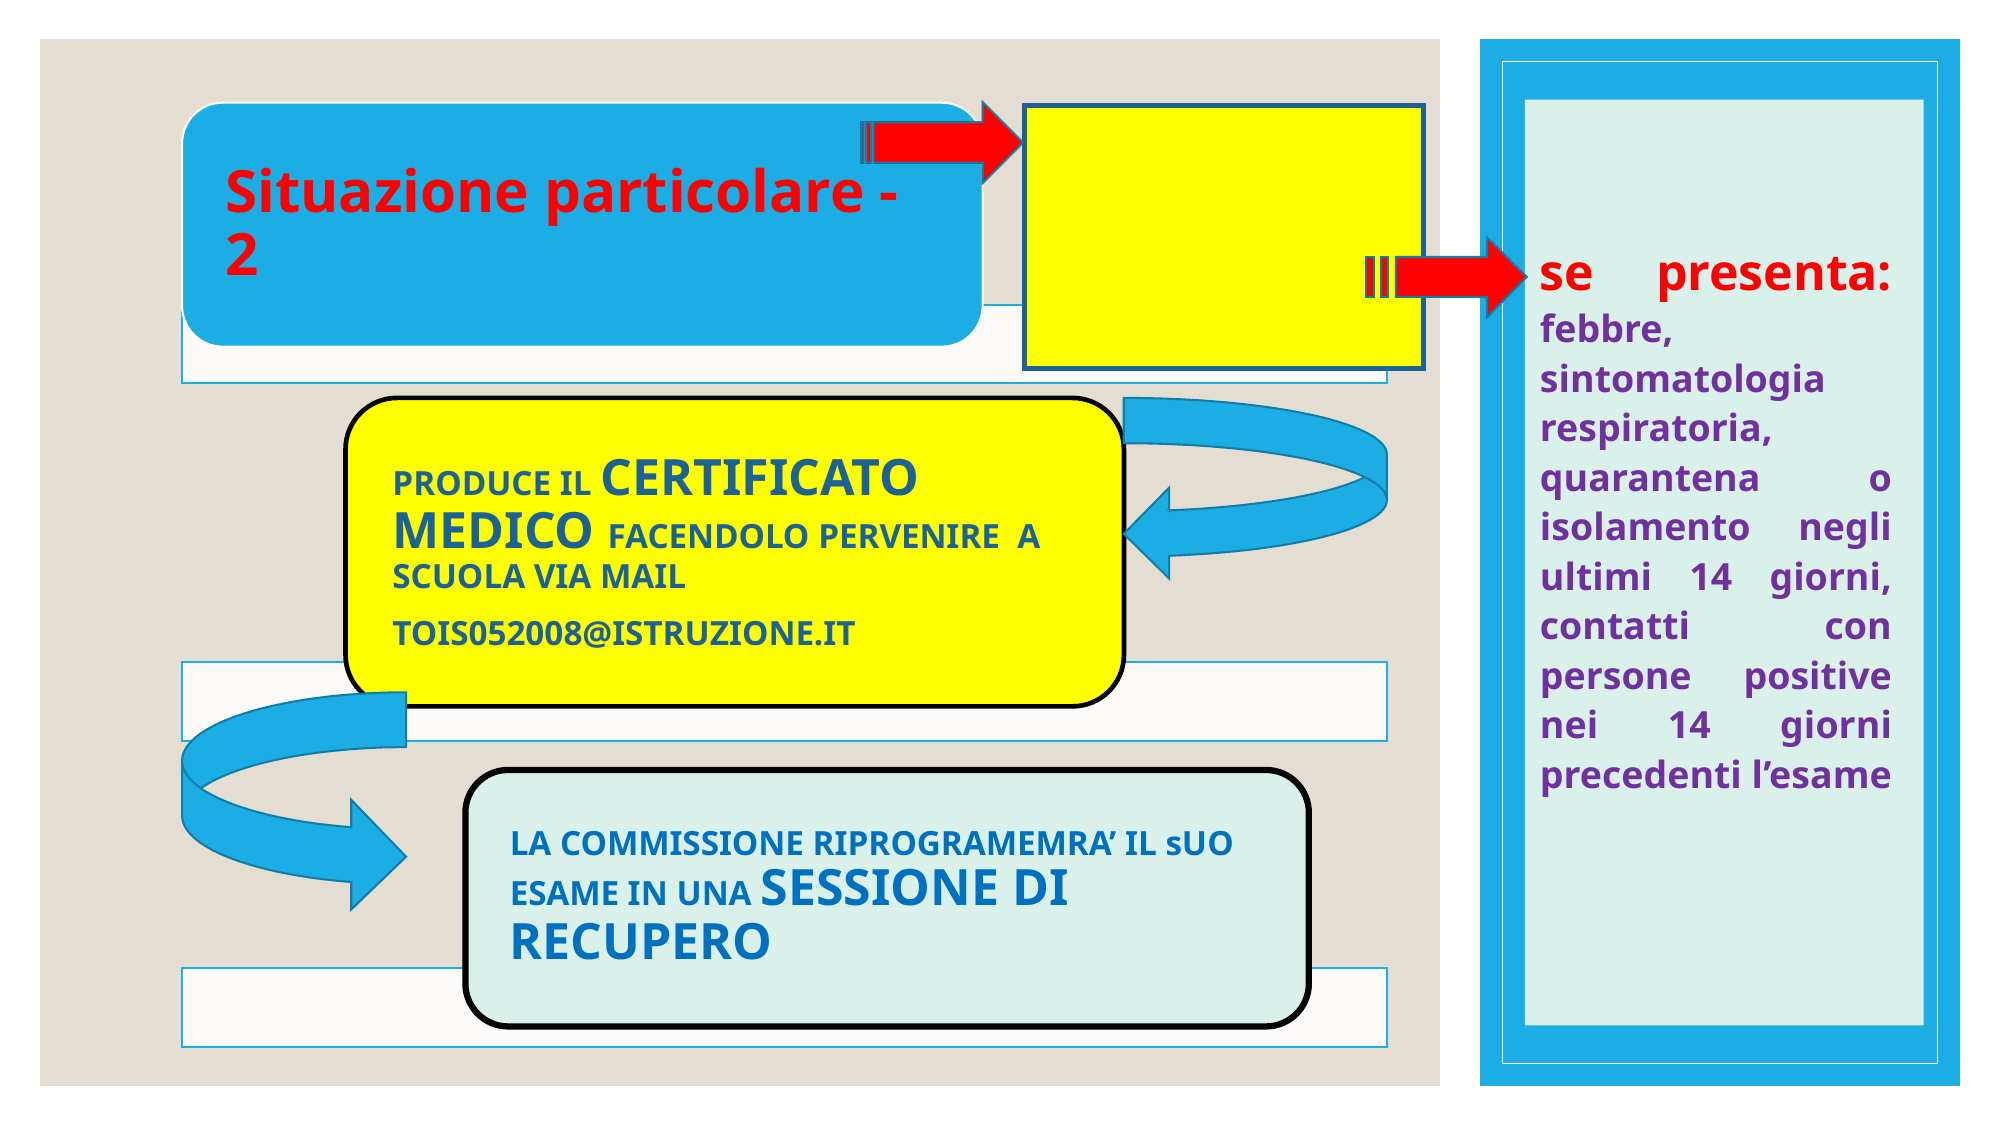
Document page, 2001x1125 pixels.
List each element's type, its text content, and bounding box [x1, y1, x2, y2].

text_box [182, 968, 1387, 1047]
text_box [182, 662, 1387, 910]
text_box LA COMMISSIONE RIPROGRAMEMRA’ IL sUO ESAME IN UNA SESSIONE DI RECUPERO [465, 769, 1309, 1027]
text_box Situazione particolare - 2 [182, 102, 983, 347]
list se presenta: febbre, sintomatologia respiratoria, quarantena o isolamento negli ultimi 14 giorni, contatti con persone positive nei 14 giorni precedenti l’esame [1524, 99, 1924, 1026]
picture [860, 99, 1025, 186]
text_box PRODUCE IL CERTIFICATO MEDICO FACENDOLO PERVENIRE A SCUOLA VIA MAIL TOIS052008@ISTRUZIONE.IT [345, 397, 1124, 707]
text_box [1123, 397, 1387, 579]
text_box [182, 305, 1387, 383]
text_box [1024, 105, 1527, 369]
